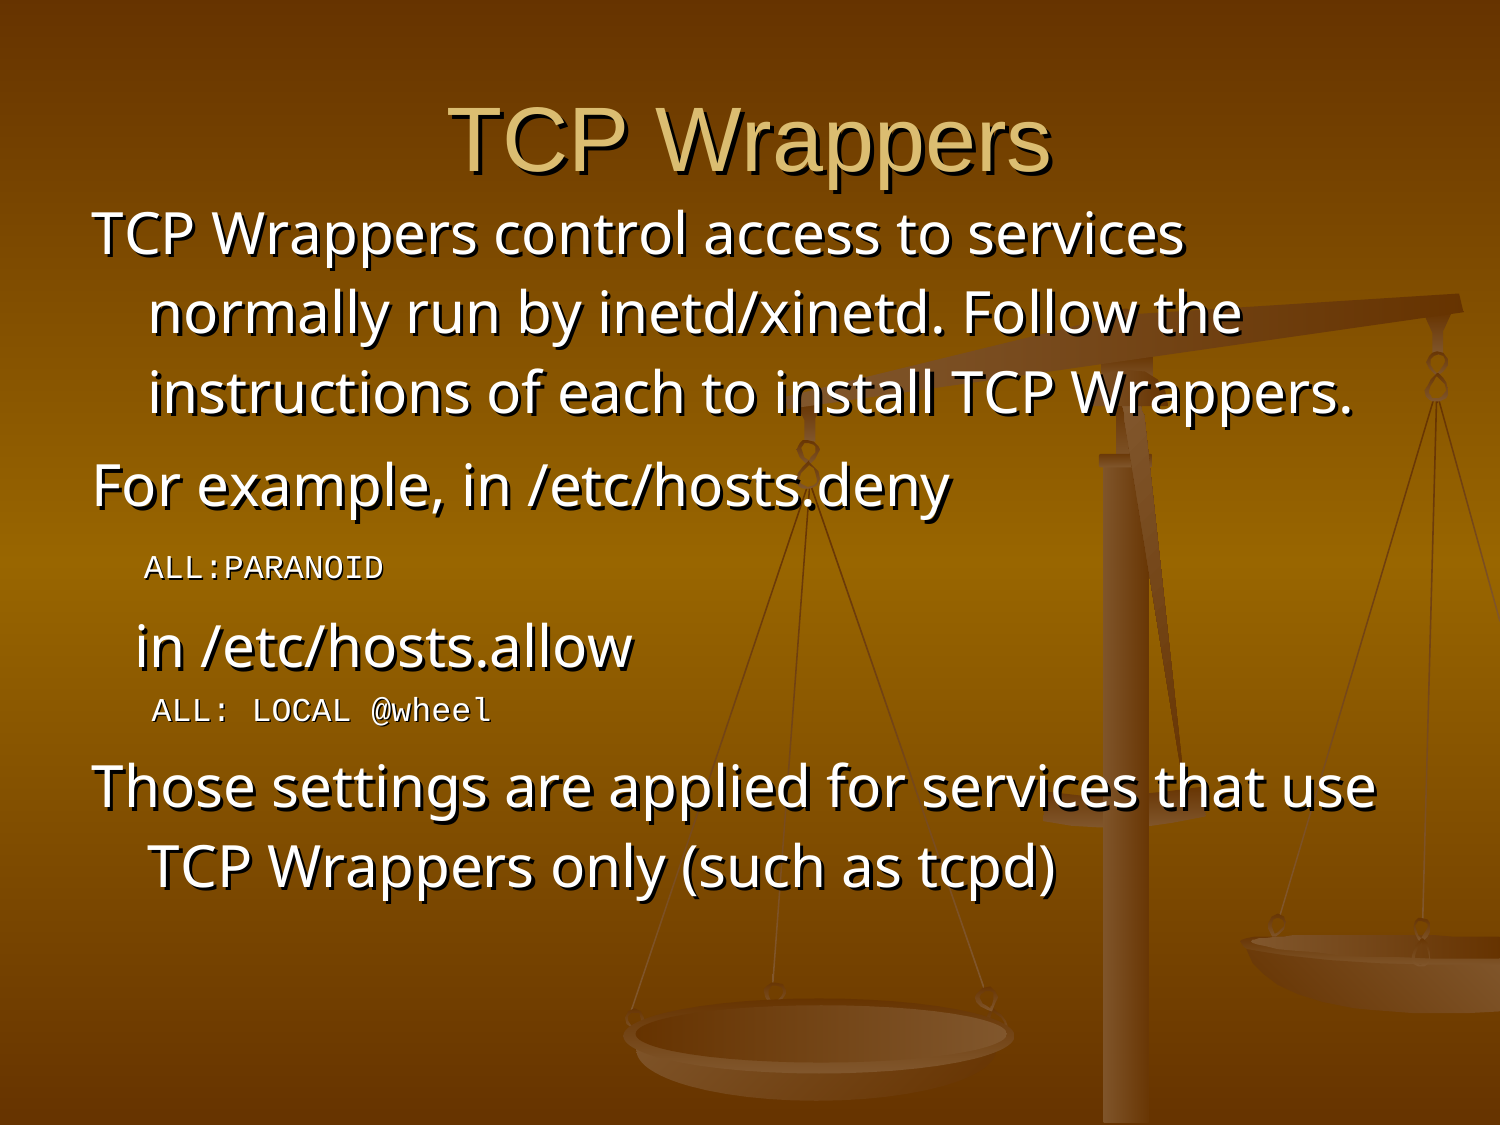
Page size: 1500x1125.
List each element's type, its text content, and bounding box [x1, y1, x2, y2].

list TCP Wrappers control access to services normally run by inetd/xinetd. Follow the instructions of each to install TCP Wrappers. For example, in /etc/hosts.deny ALL:PARANOID in /etc/hosts.allow ALL: LOCAL @wheel Those settings are applied for services that use TCP Wrappers only (such as tcpd) [76, 184, 1427, 1071]
title TCP Wrappers [75, 45, 1426, 234]
